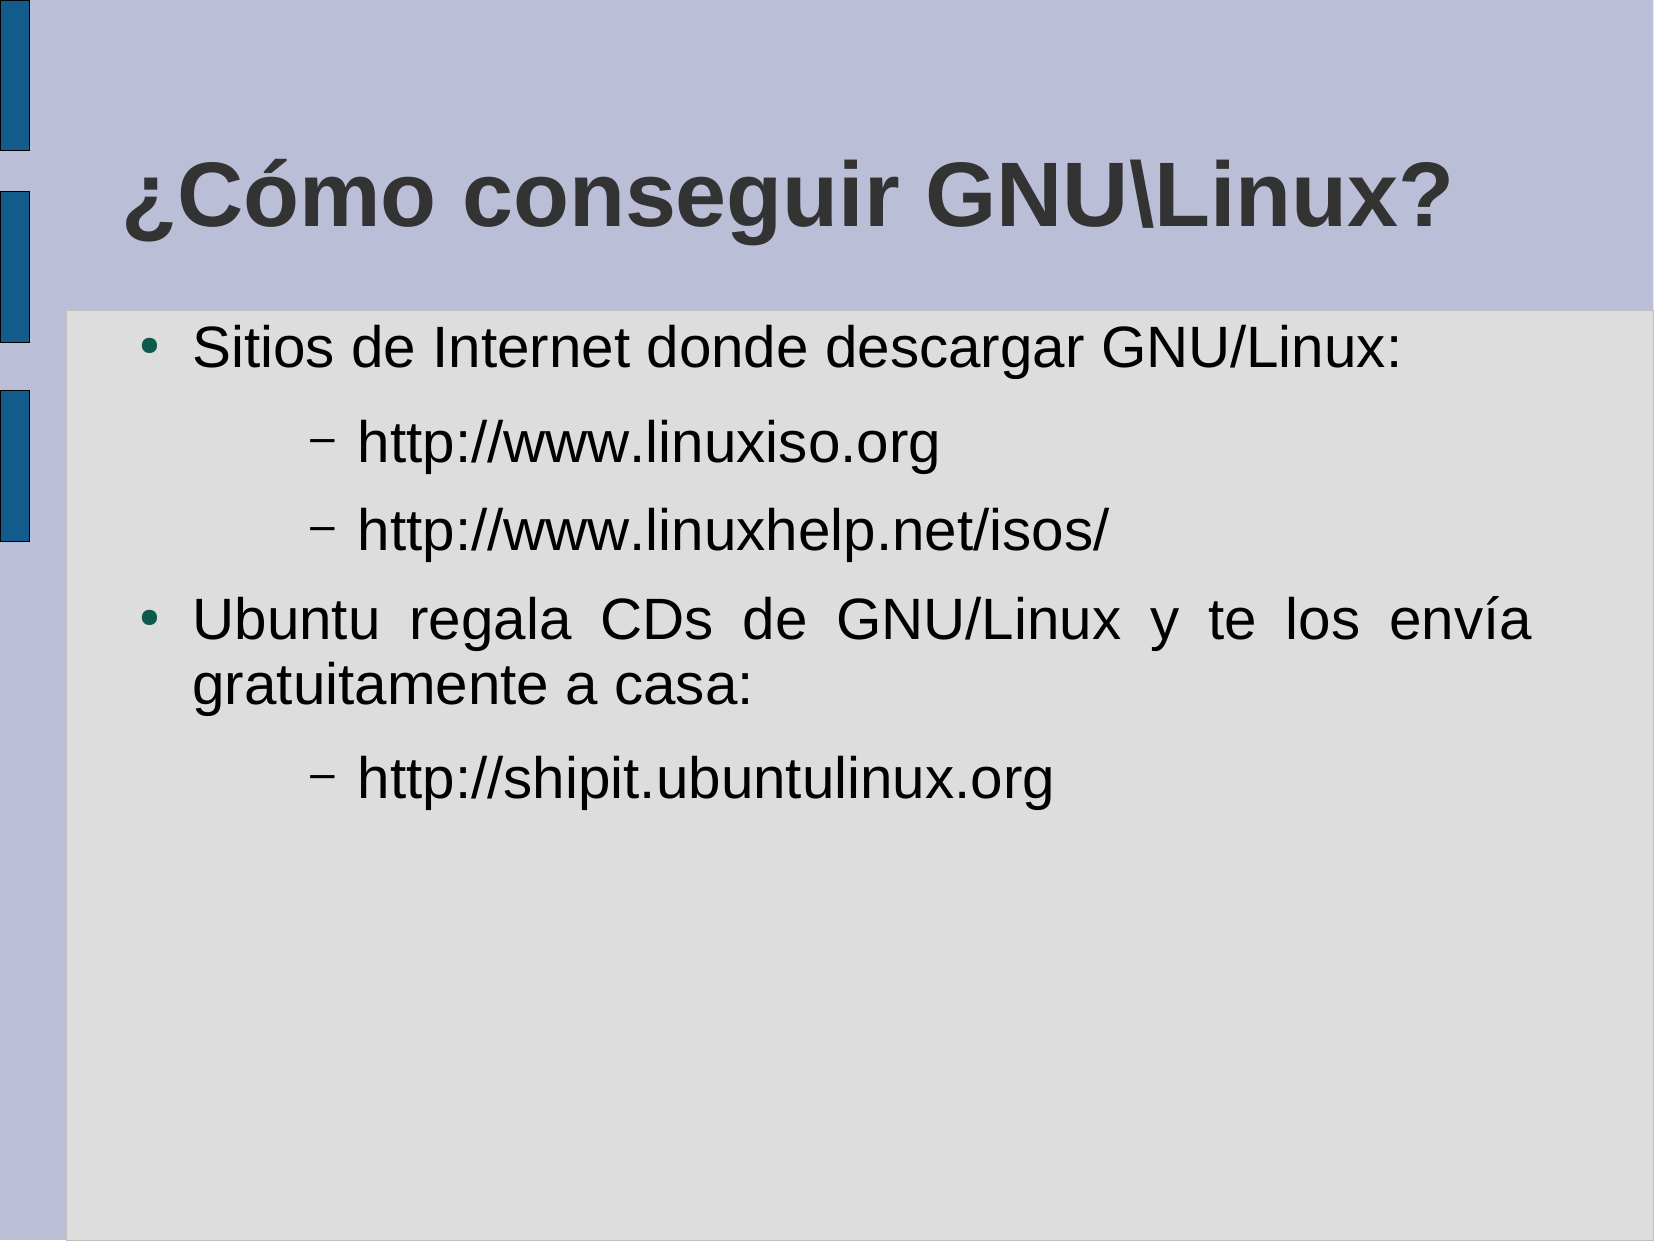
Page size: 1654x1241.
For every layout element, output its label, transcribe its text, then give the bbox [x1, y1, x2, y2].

list Sitios de Internet donde descargar GNU/Linux: http://www.linuxiso.org http://www.linuxhelp.net/isos/ Ubuntu regala CDs de GNU/Linux y te los envía gratuitamente a casa: http://shipit.ubuntulinux.org [121, 314, 1534, 1082]
title ¿Cómo conseguir GNU\Linux? [121, 98, 1534, 291]
